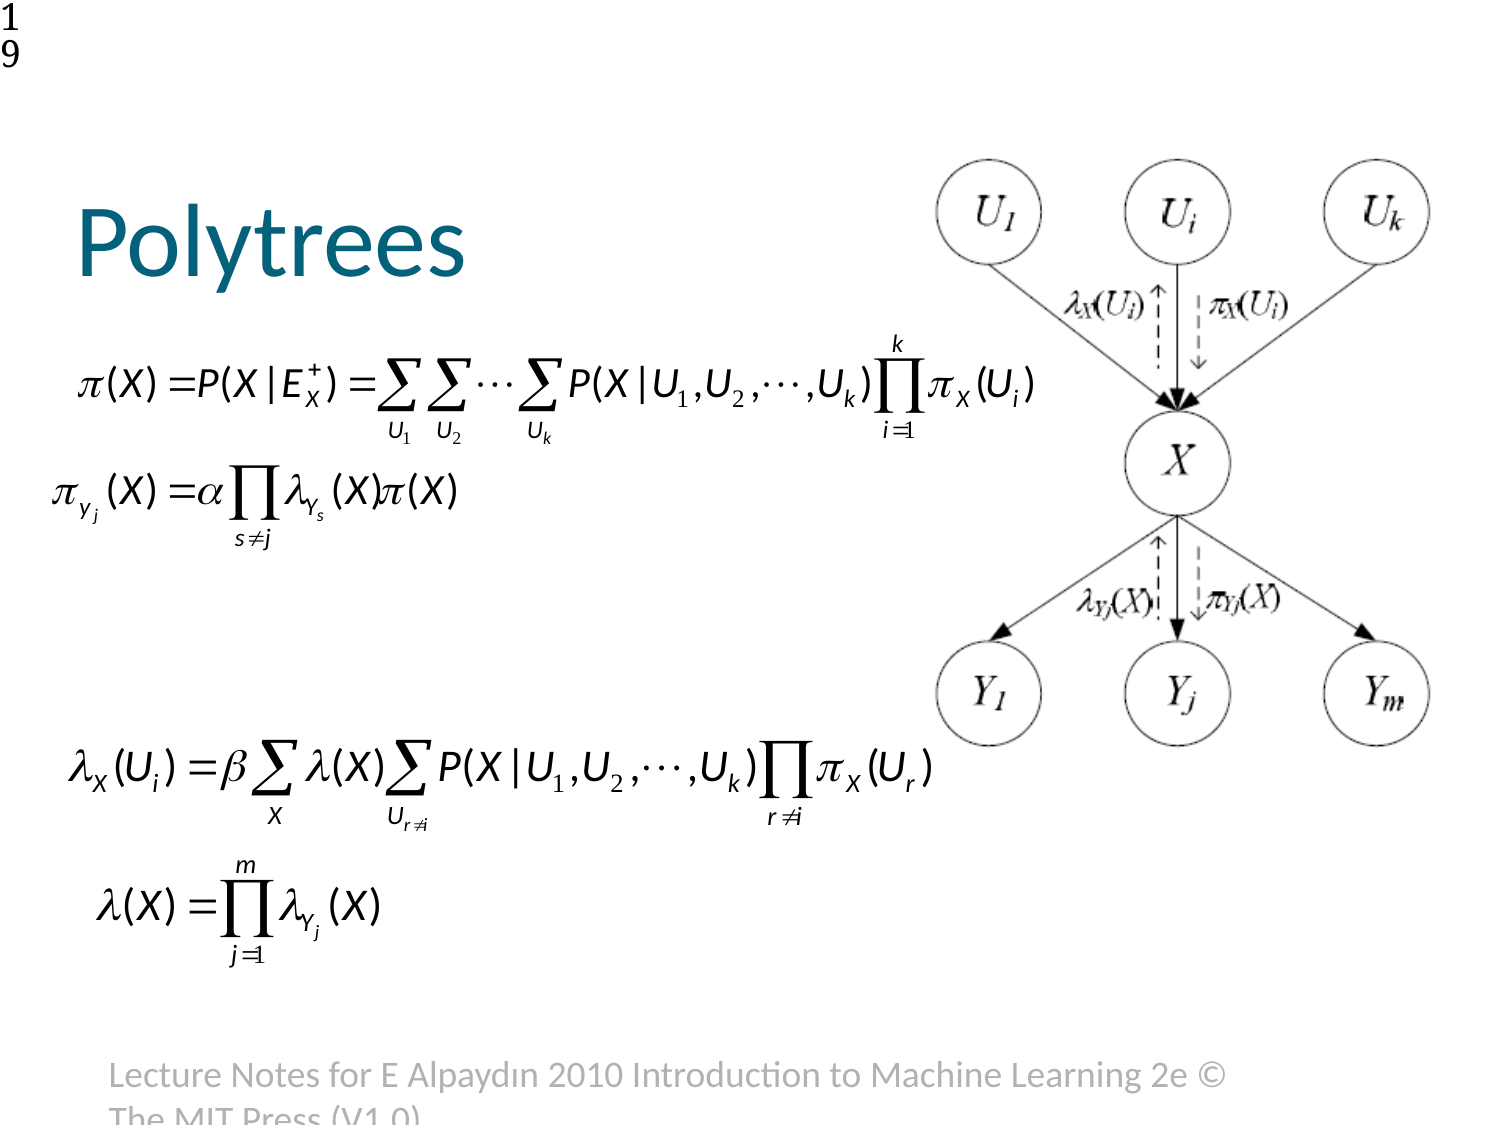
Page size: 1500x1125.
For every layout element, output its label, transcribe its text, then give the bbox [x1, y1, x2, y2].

chart [60, 730, 943, 980]
chart [46, 323, 1043, 562]
footer Lecture Notes for E Alpaydın 2010 Introduction to Machine Learning 2e © The MIT Press (V1.0) [93, 1042, 1254, 1103]
title Polytrees [75, 115, 1425, 303]
picture [912, 153, 1443, 756]
